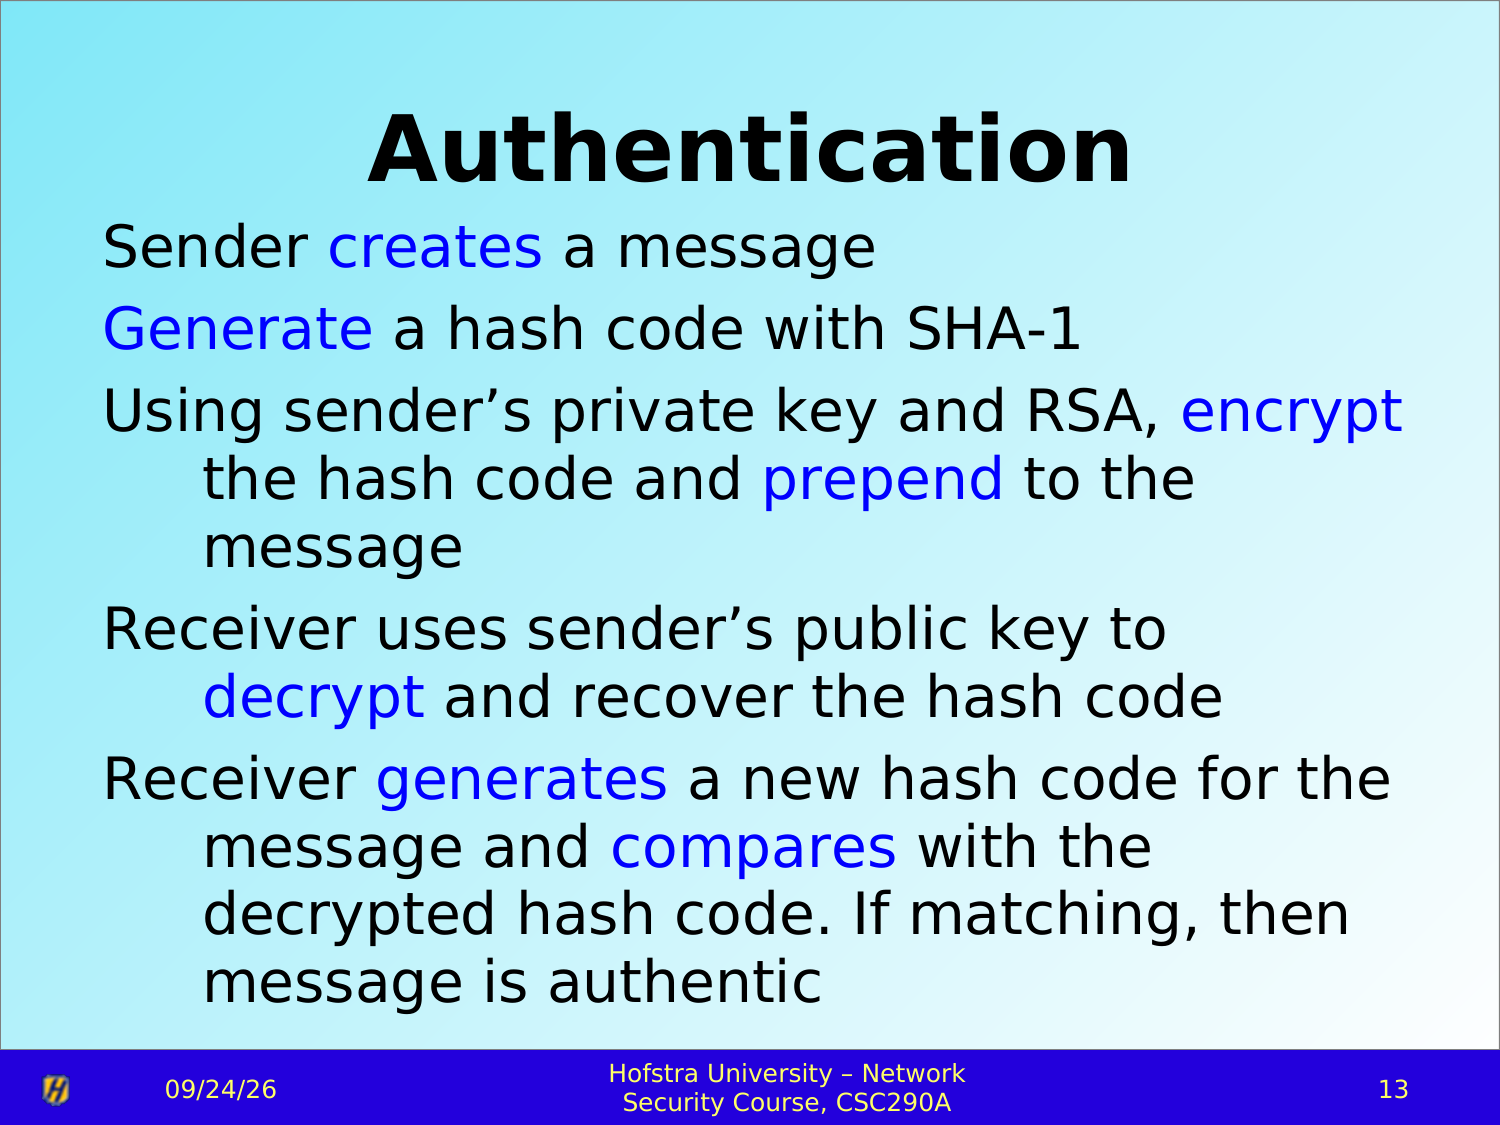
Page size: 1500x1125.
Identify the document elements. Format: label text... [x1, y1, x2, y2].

title Authentication [112, 85, 1391, 205]
picture [37, 1072, 76, 1110]
list Sender creates a message Generate a hash code with SHA-1 Using sender’s private key and RSA, encrypt the hash code and prepend to the message Receiver uses sender’s public key to decrypt and recover the hash code Receiver generates a new hash code for the message and compares with the decrypted hash code. If matching, then message is authentic [87, 205, 1426, 1031]
